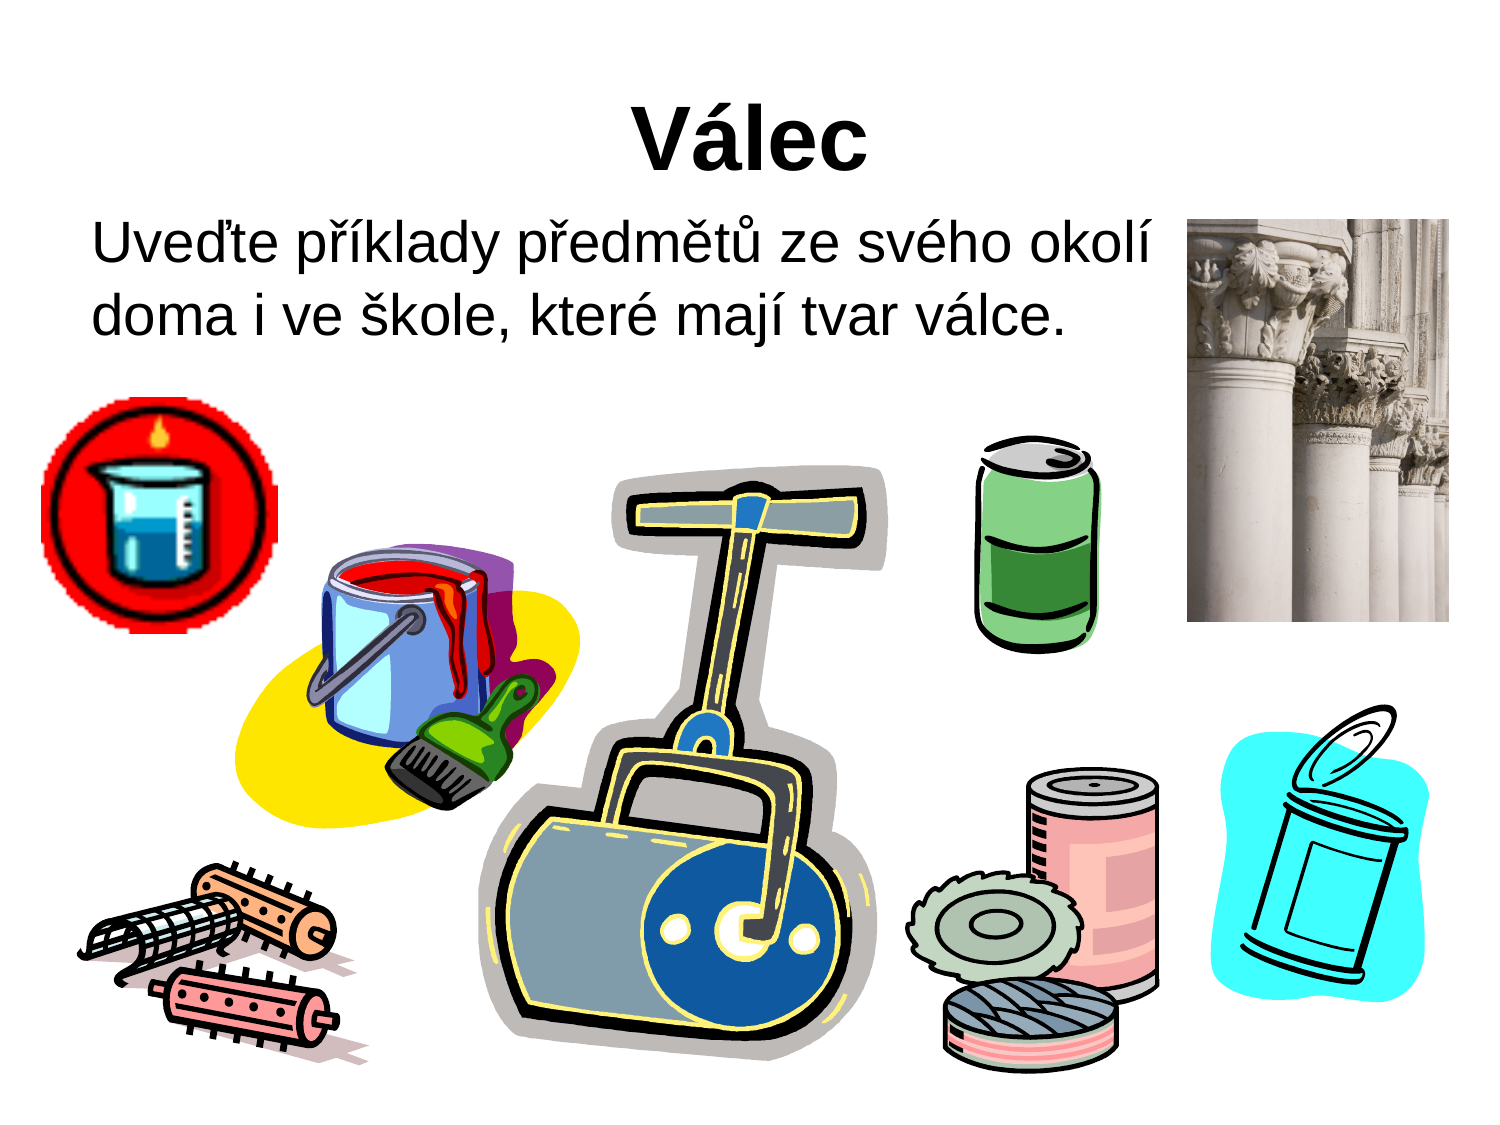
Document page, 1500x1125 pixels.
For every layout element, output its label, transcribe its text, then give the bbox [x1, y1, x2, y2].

picture [41, 397, 898, 1071]
picture [76, 857, 372, 1068]
picture [1187, 219, 1449, 622]
title Válec [75, 45, 1426, 233]
picture [903, 763, 1164, 1078]
picture [974, 432, 1105, 658]
list Uveďte příklady předmětů ze svého okolí doma i ve škole, které mají tvar válce. [76, 207, 1390, 367]
picture [1210, 704, 1430, 1003]
